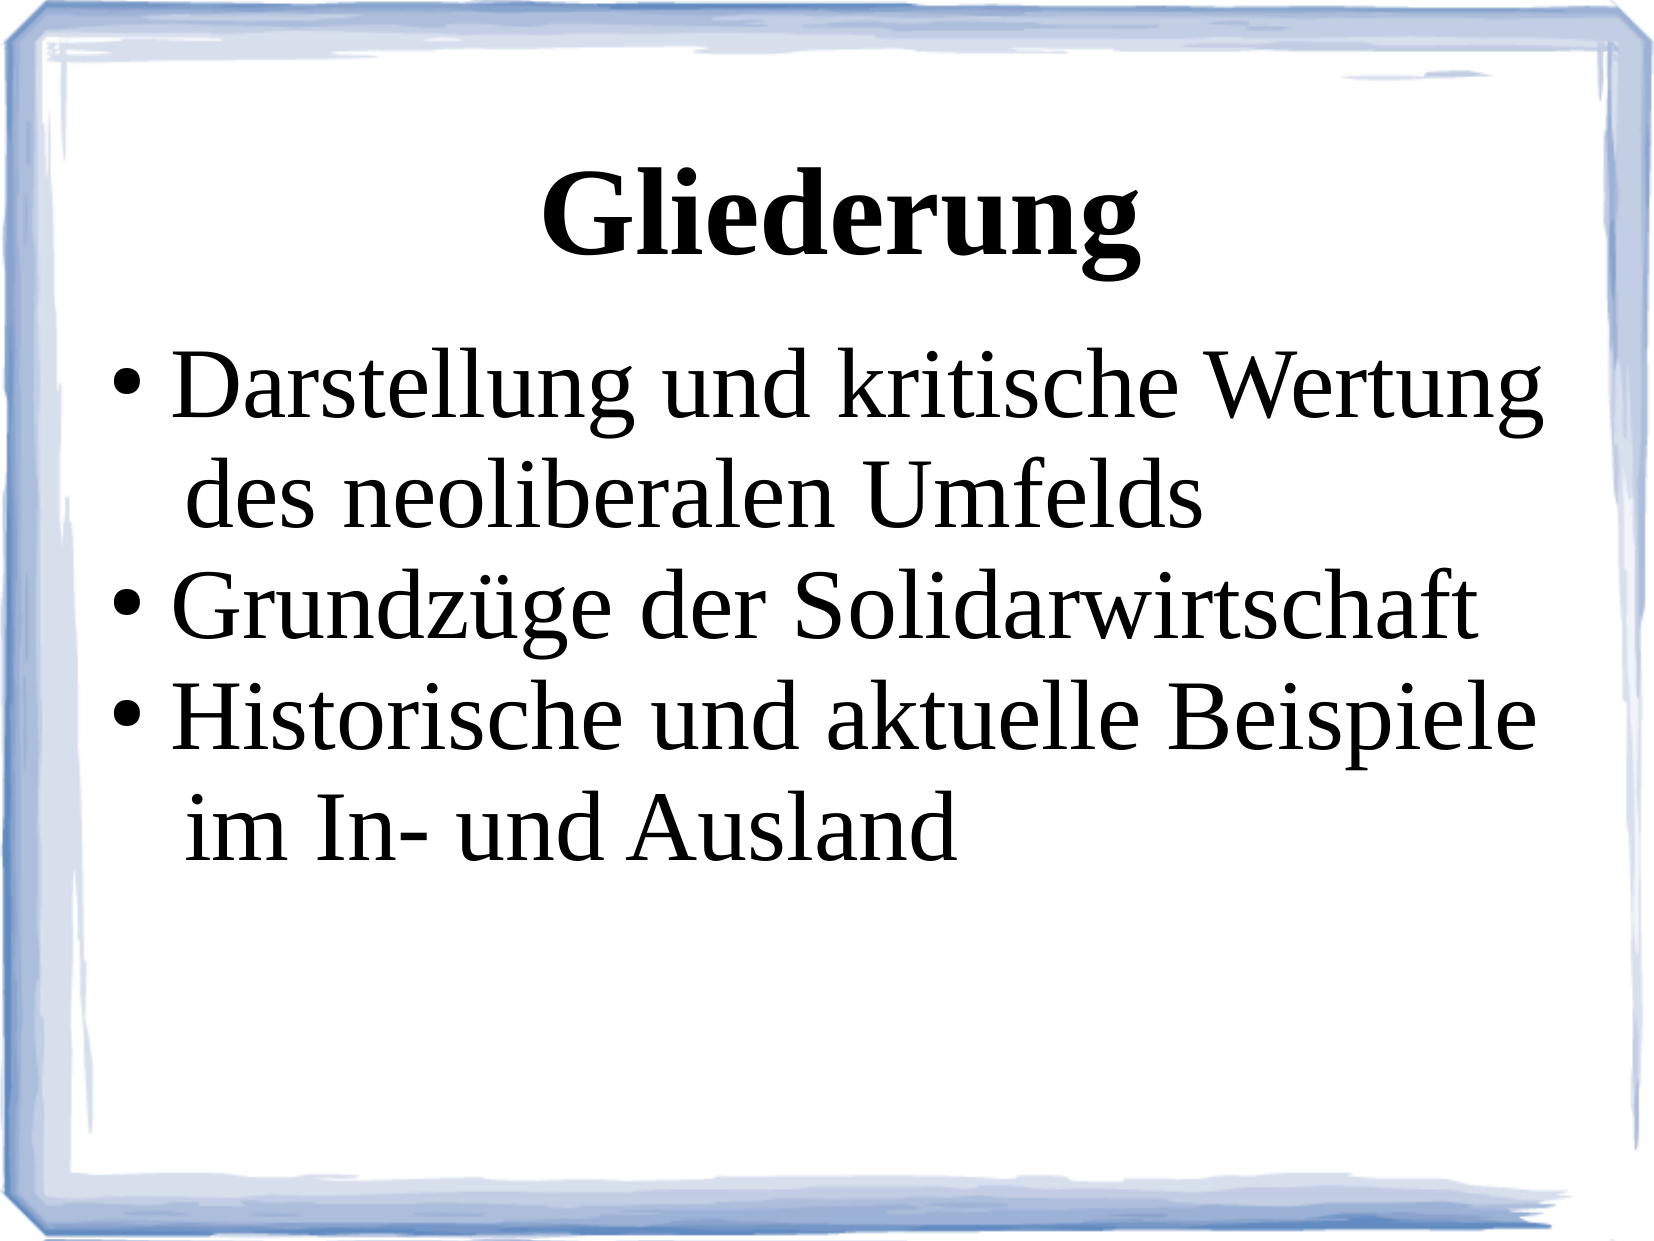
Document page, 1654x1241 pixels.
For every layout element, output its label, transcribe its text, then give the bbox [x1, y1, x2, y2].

picture [0, 0, 1654, 1241]
text_box Gliederung Darstellung und kritische Wertung des neoliberalen Umfelds Grundzüge der Solidarwirtschaft Historische und aktuelle Beispiele im In- und Ausland [94, 135, 1591, 972]
